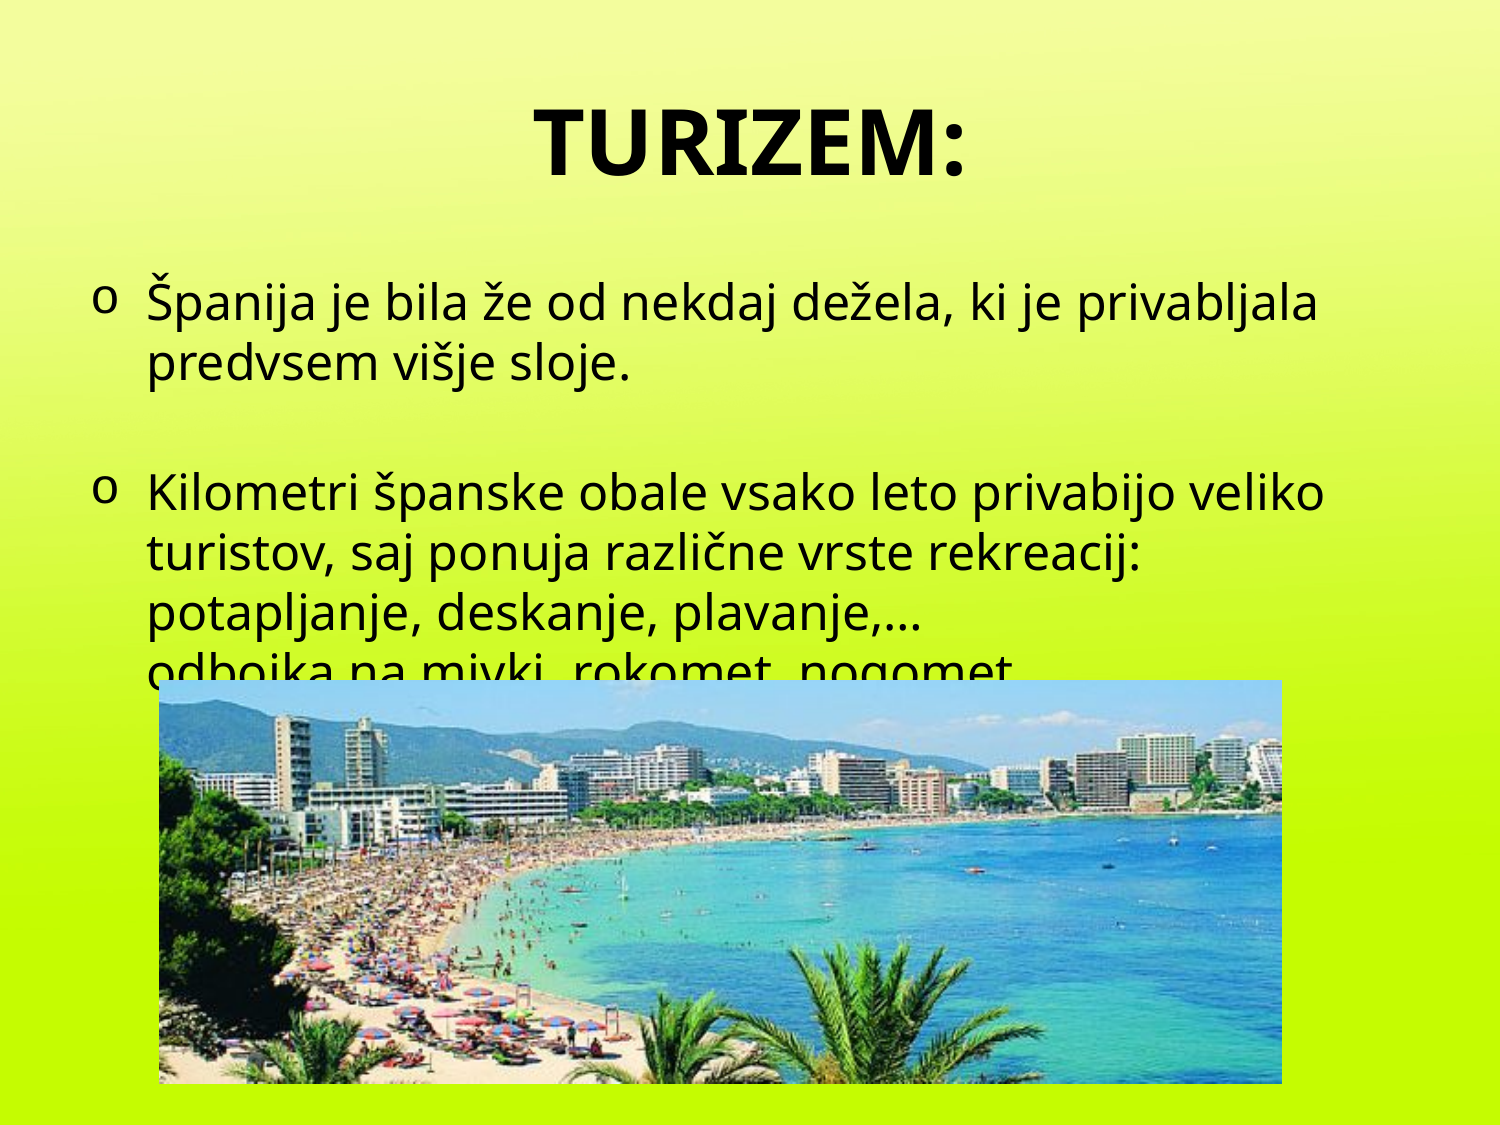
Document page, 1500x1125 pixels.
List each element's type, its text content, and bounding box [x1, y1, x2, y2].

list Španija je bila že od nekdaj dežela, ki je privabljala predvsem višje sloje. Kilometri španske obale vsako leto privabijo veliko turistov, saj ponuja različne vrste rekreacij: potapljanje, deskanje, plavanje,… odbojka na mivki, rokomet, nogomet,… [75, 262, 1425, 1005]
title TURIZEM: [75, 45, 1425, 233]
picture [0, 0, 1500, 1125]
